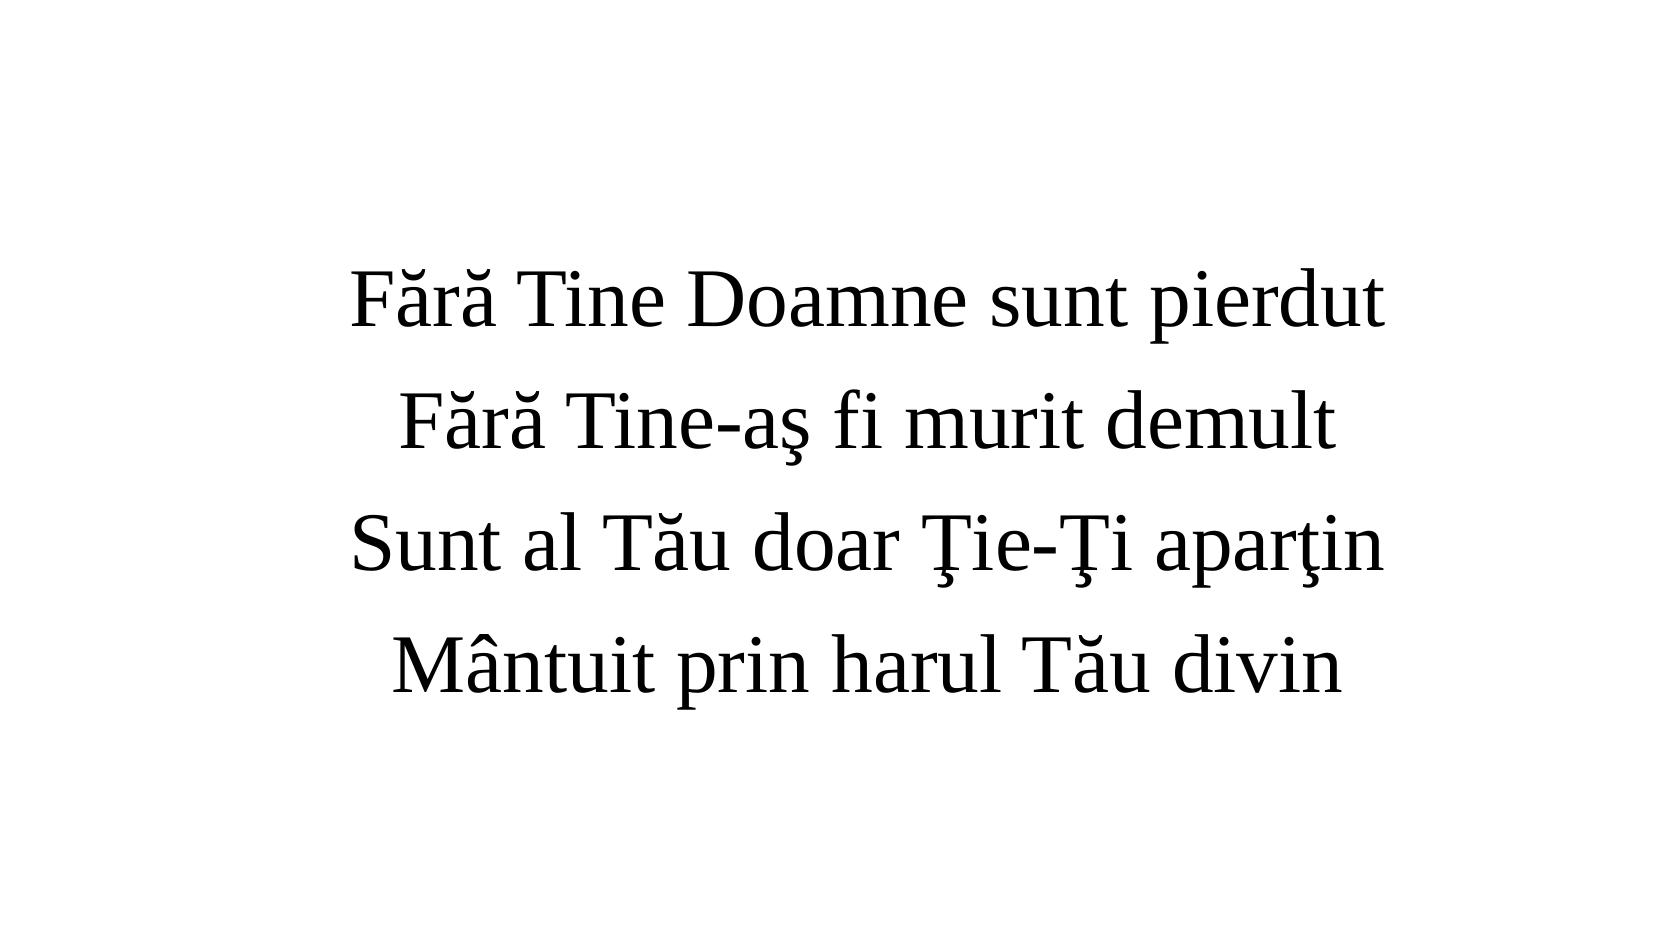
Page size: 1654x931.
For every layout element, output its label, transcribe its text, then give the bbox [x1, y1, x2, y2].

subtitle Fără Tine Doamne sunt pierdut Fără Tine-aş fi murit demult Sunt al Tău doar Ţie-Ţi aparţin Mântuit prin harul Tău divin [153, 239, 1583, 713]
